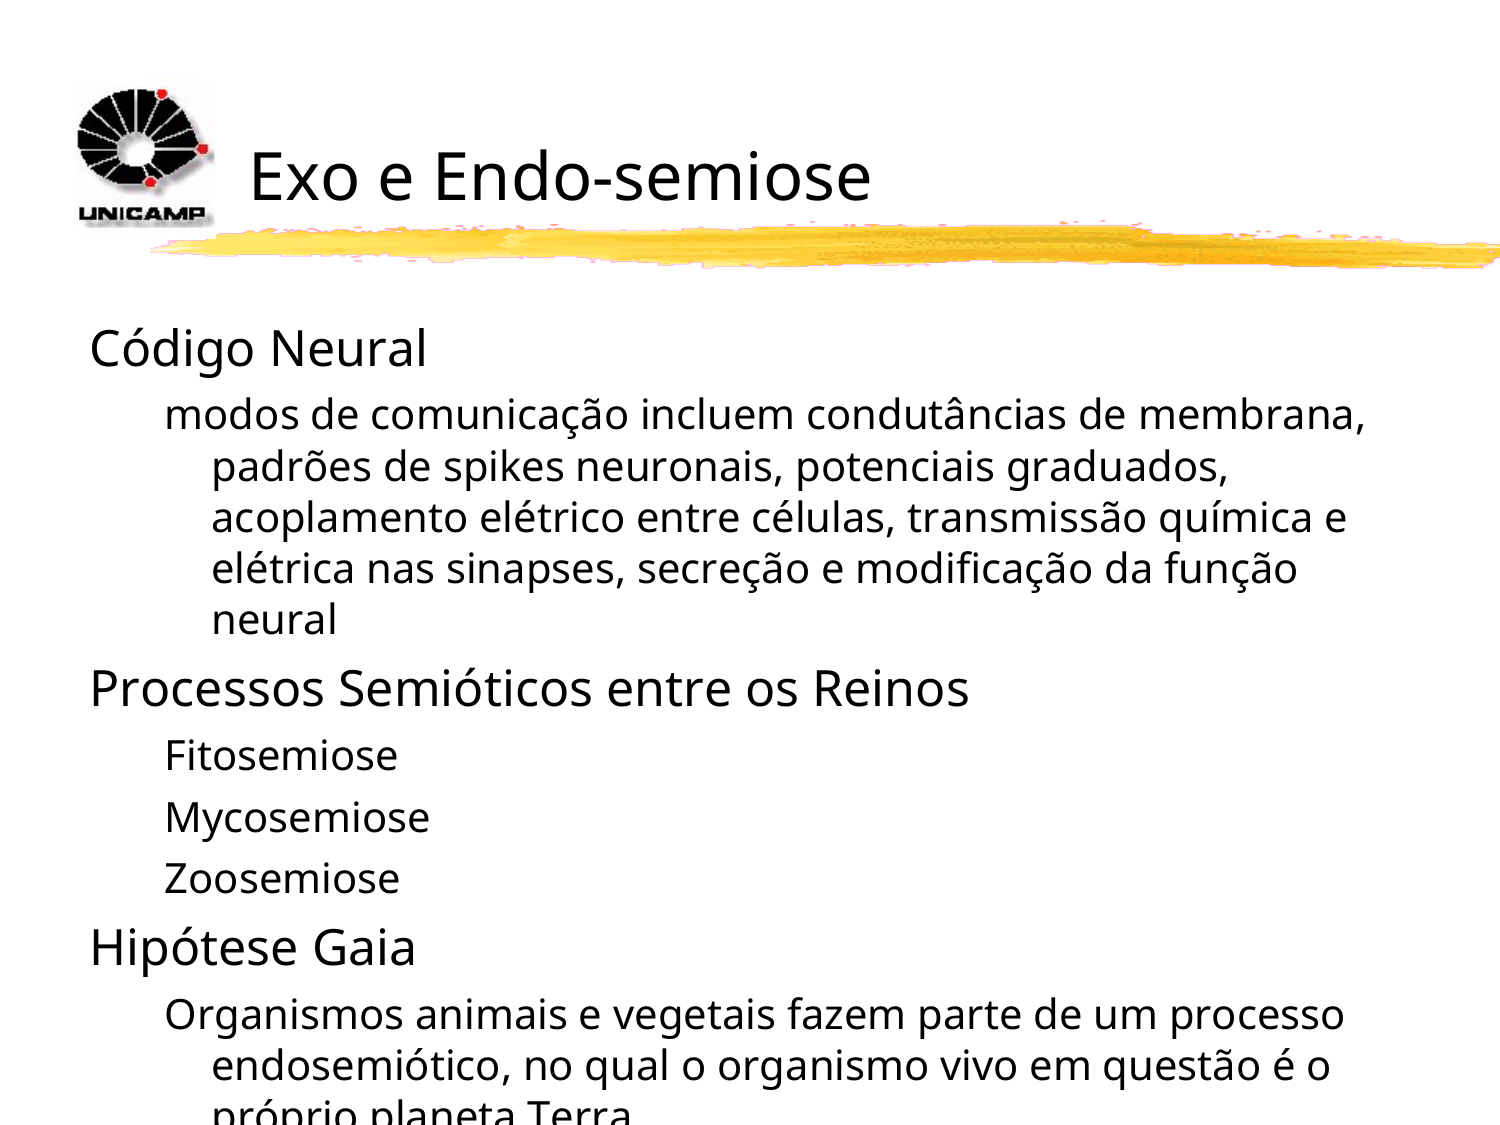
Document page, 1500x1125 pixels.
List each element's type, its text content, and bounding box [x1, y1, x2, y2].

title Exo e Endo-semiose [233, 37, 1434, 225]
list Código Neural modos de comunicação incluem condutâncias de membrana, padrões de spikes neuronais, potenciais graduados, acoplamento elétrico entre células, transmissão química e elétrica nas sinapses, secreção e modificação da função neural Processos Semióticos entre os Reinos Fitosemiose Mycosemiose Zoosemiose Hipótese Gaia Organismos animais e vegetais fazem parte de um processo endosemiótico, no qual o organismo vivo em questão é o próprio planeta Terra [74, 309, 1417, 1014]
picture [75, 74, 1500, 279]
